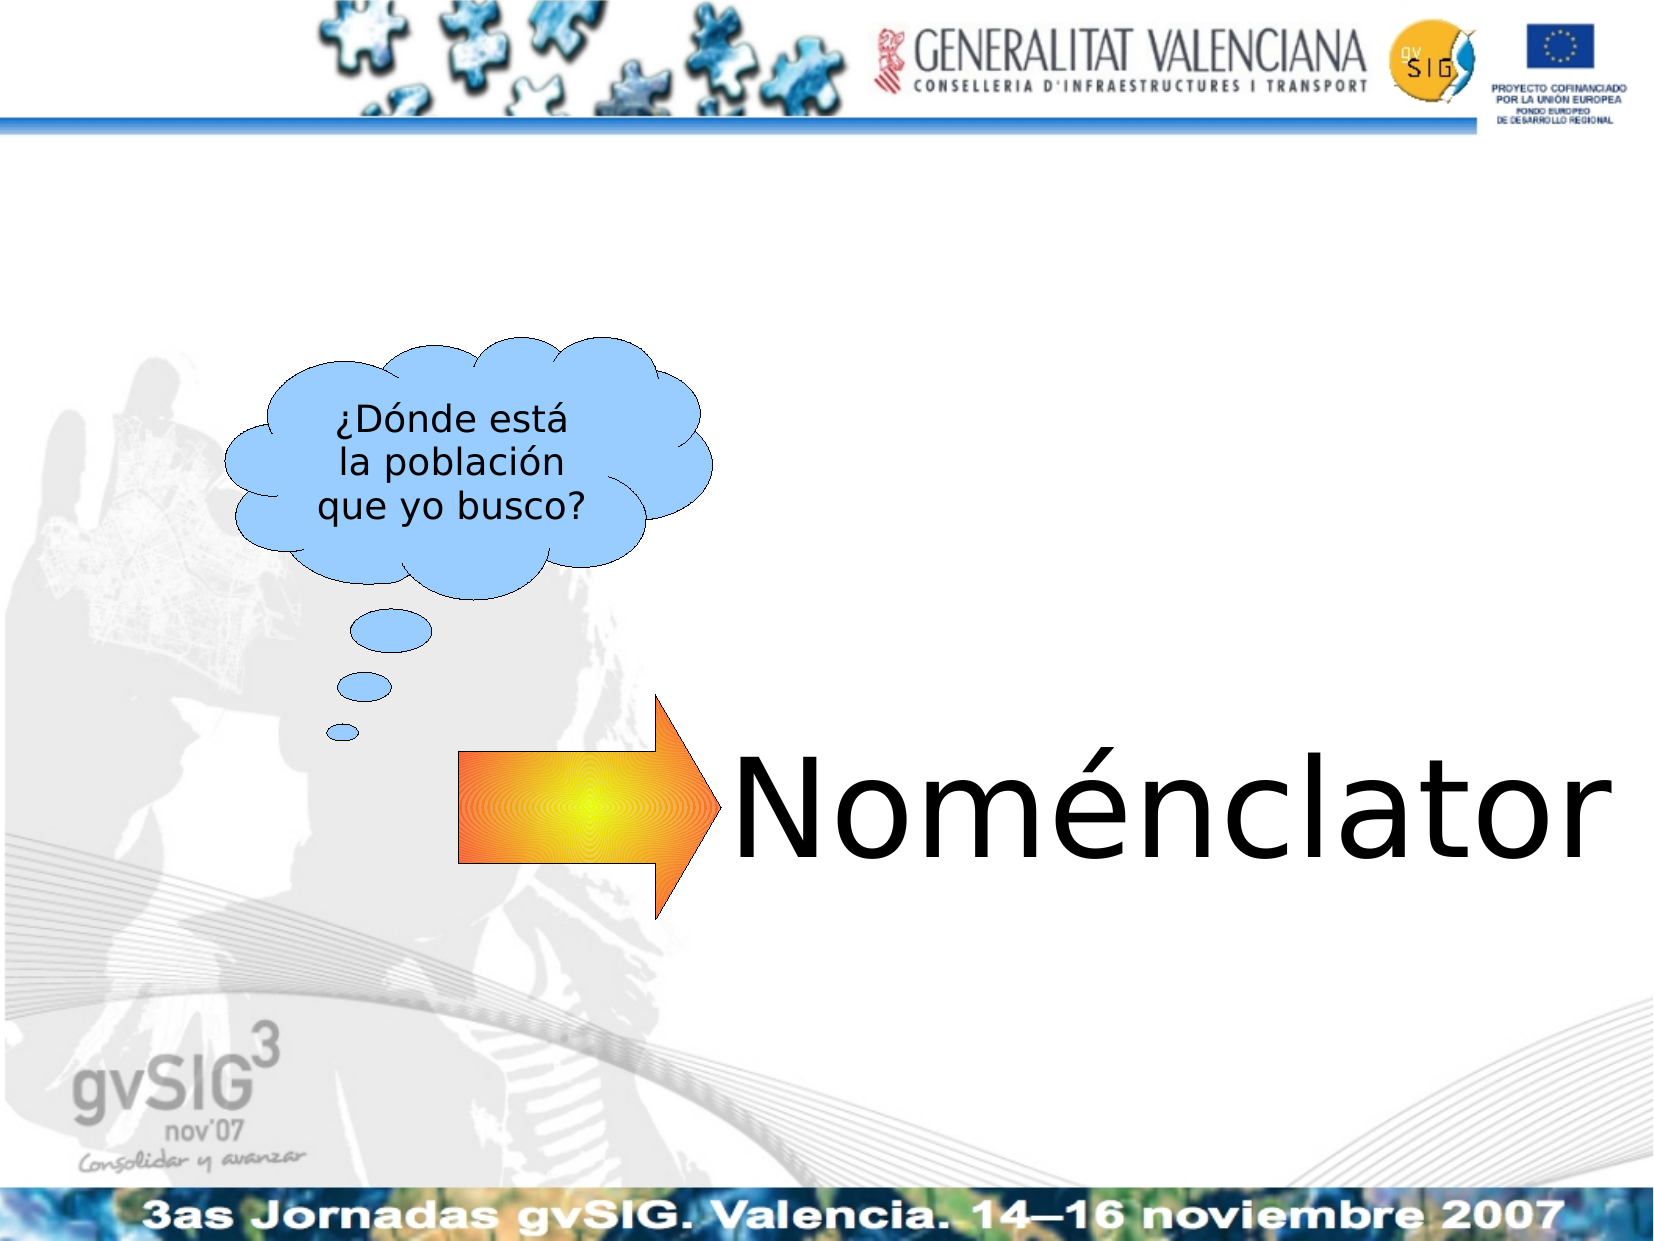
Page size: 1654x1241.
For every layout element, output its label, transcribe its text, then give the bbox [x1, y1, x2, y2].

text_box ¿Dónde está la población que yo busco? [350, 608, 432, 653]
text_box Noménclator [713, 722, 1629, 898]
text_box ¿Dónde está la población que yo busco? [337, 672, 392, 702]
picture [0, 0, 1654, 1241]
text_box [458, 694, 713, 920]
text_box ¿Dónde está la población que yo busco? [224, 337, 713, 601]
